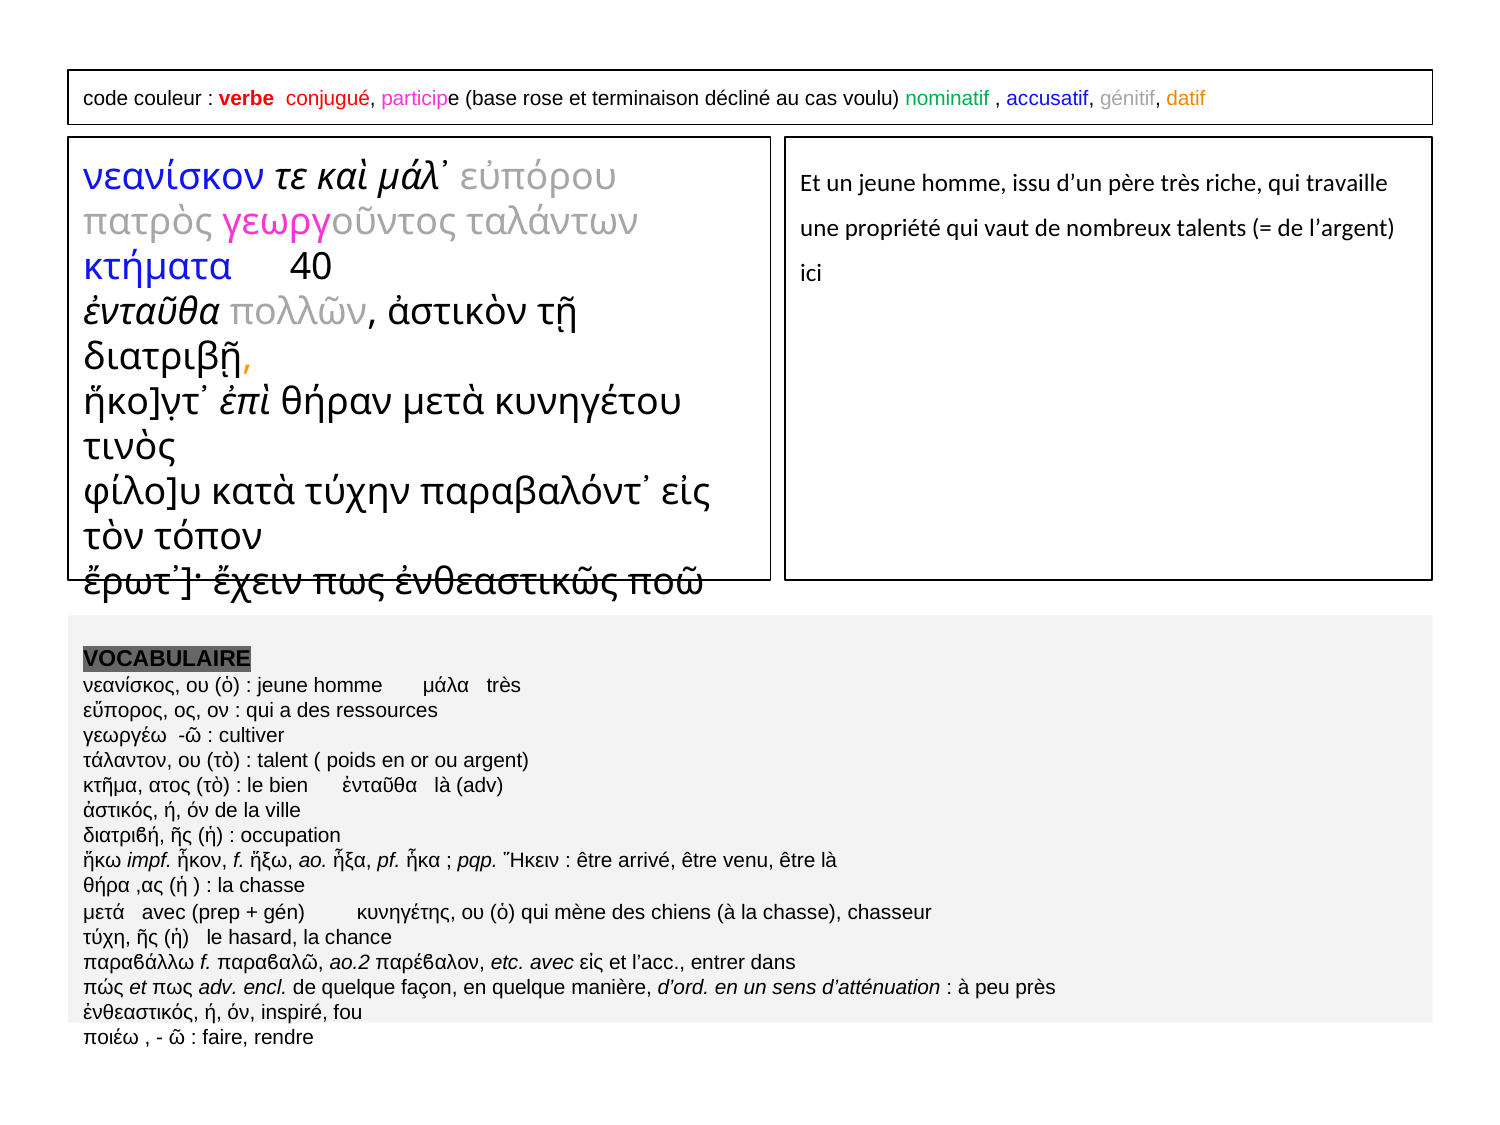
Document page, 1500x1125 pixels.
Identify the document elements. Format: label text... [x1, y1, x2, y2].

text_box Et un jeune homme, issu d’un père très riche, qui travaille une propriété qui vaut de nombreux talents (= de l’argent) ici [785, 136, 1432, 581]
text_box VOCABULAIRE νεανίσκος, ου (ὁ) : jeune homme μάλα très εὔπορος, ος, ον : qui a des ressources γεωργέω -ῶ : cultiver τάλαντον, ου (τὸ) : talent ( poids en or ou argent) κτῆμα, ατος (τὸ) : le bien ἐνταῦθα là (adv) ἀστικός, ή, όν de la ville διατριϐή, ῆς (ἡ) : occupation ἥκω impf. ἧκον, f. ἥξω, ao. ἧξα, pf. ἧκα ; pqp. Ἥκειν : être arrivé, être venu, être là θήρα ,ας (ἡ ) : la chasse μετά avec (prep + gén) κυνηγέτης, ου (ὁ) qui mène des chiens (à la chasse), chasseur τύχη, ῆς (ἡ) le hasard, la chance παραϐάλλω f. παραϐαλῶ, ao.2 παρέϐαλον, etc. avec εἰς et l’acc., entrer dans πώς et πως adv. encl. de quelque façon, en quelque manière, d’ord. en un sens d’atténuation : à peu près ἐνθεαστικός, ή, όν, inspiré, fou ποιέω , - ῶ : faire, rendre [68, 615, 1433, 1023]
text_box νεανίσκον τε καὶ μάλ᾽ εὐπόρου πατρὸς γεωργοῦντος ταλάντων κτήματα 40 ἐνταῦθα πολλῶν, ἀστικὸν τῇ διατριβῇ, ἥκο]ν̣τ᾽ ἐπὶ θήραν μετὰ κυνηγέτου τινὸς φίλο]υ κατὰ τύχην παραβαλόντ᾽ εἰς τὸν τόπον ἔρωτ᾽]· ἔχειν πως ἐνθεαστικῶς ποῶ [68, 136, 771, 581]
text_box code couleur : verbe conjugué, participe (base rose et terminaison décliné au cas voulu) nominatif , accusatif, génitif, datif [68, 70, 1433, 125]
